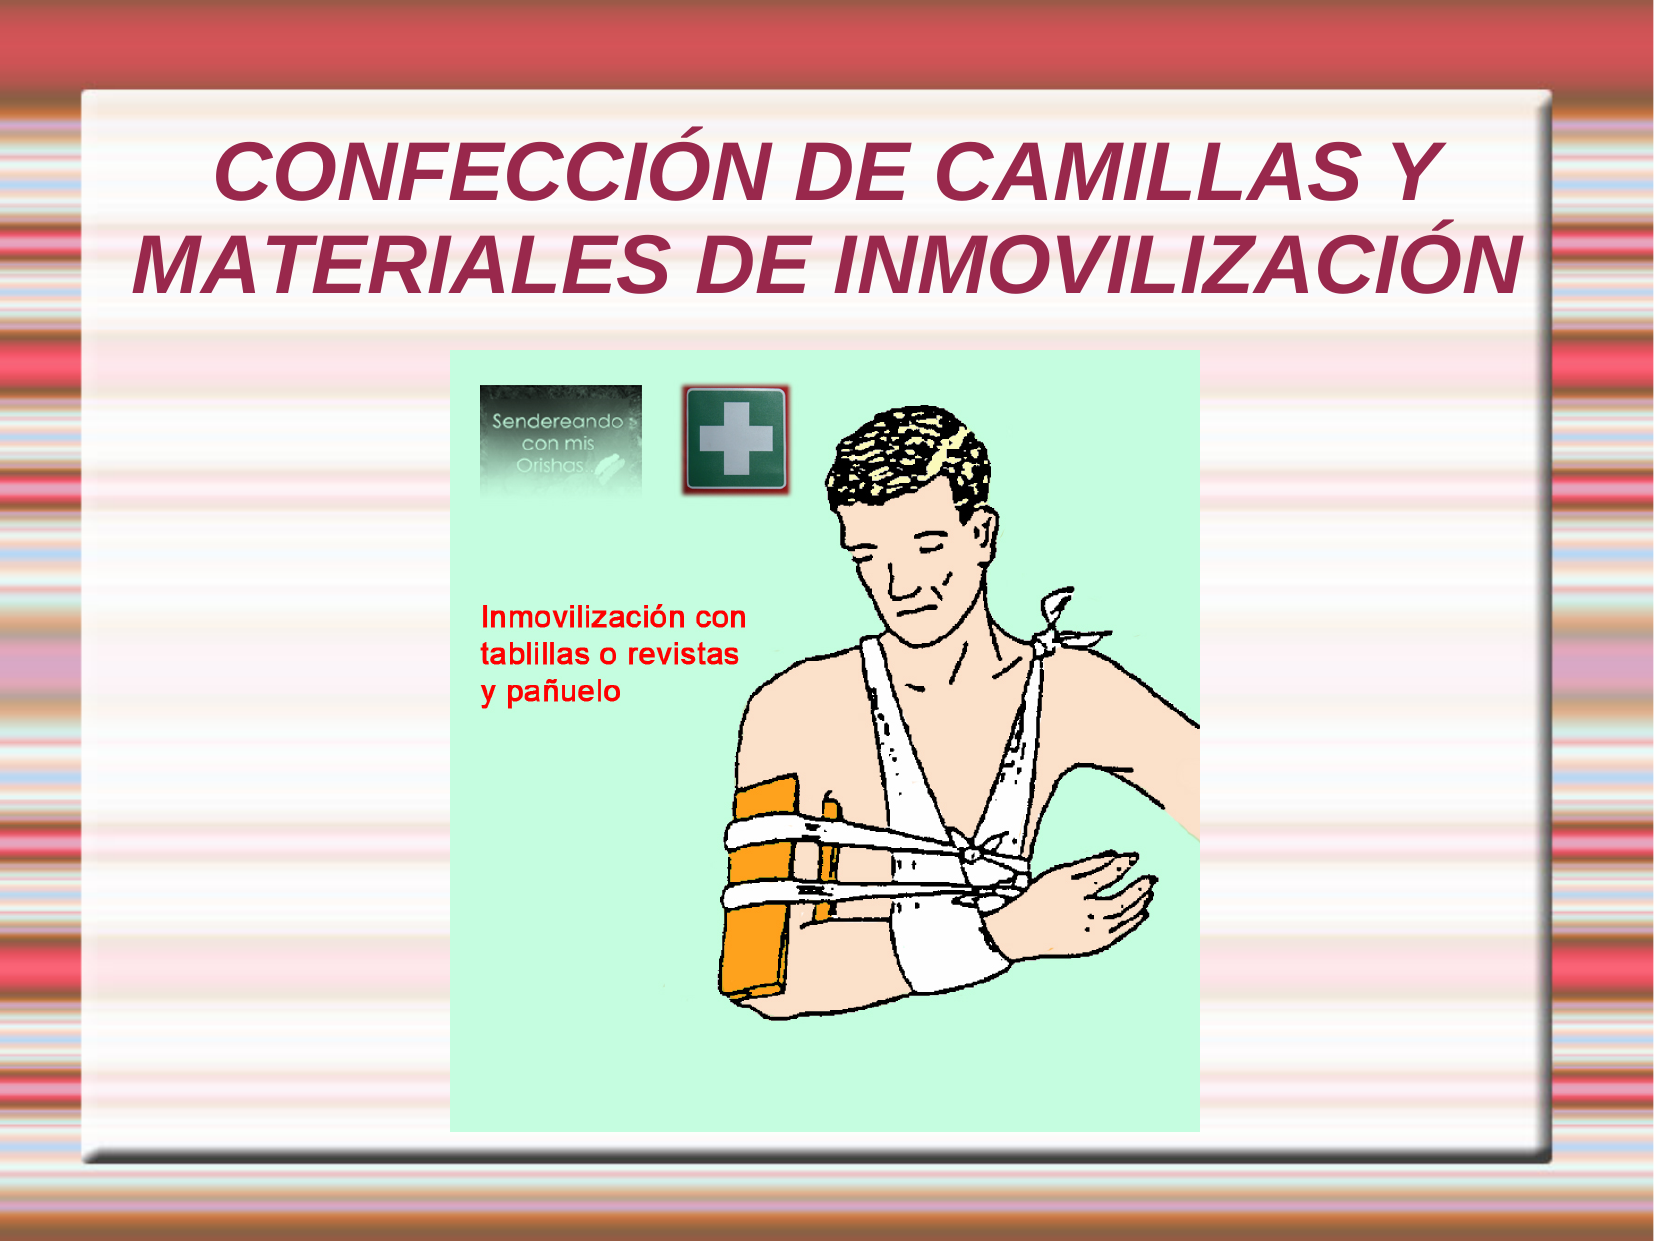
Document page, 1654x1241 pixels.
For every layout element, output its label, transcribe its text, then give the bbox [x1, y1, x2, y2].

title CONFECCIÓN DE CAMILLAS Y MATERIALES DE INMOVILIZACIÓN [121, 114, 1534, 322]
picture [0, 0, 1654, 1241]
